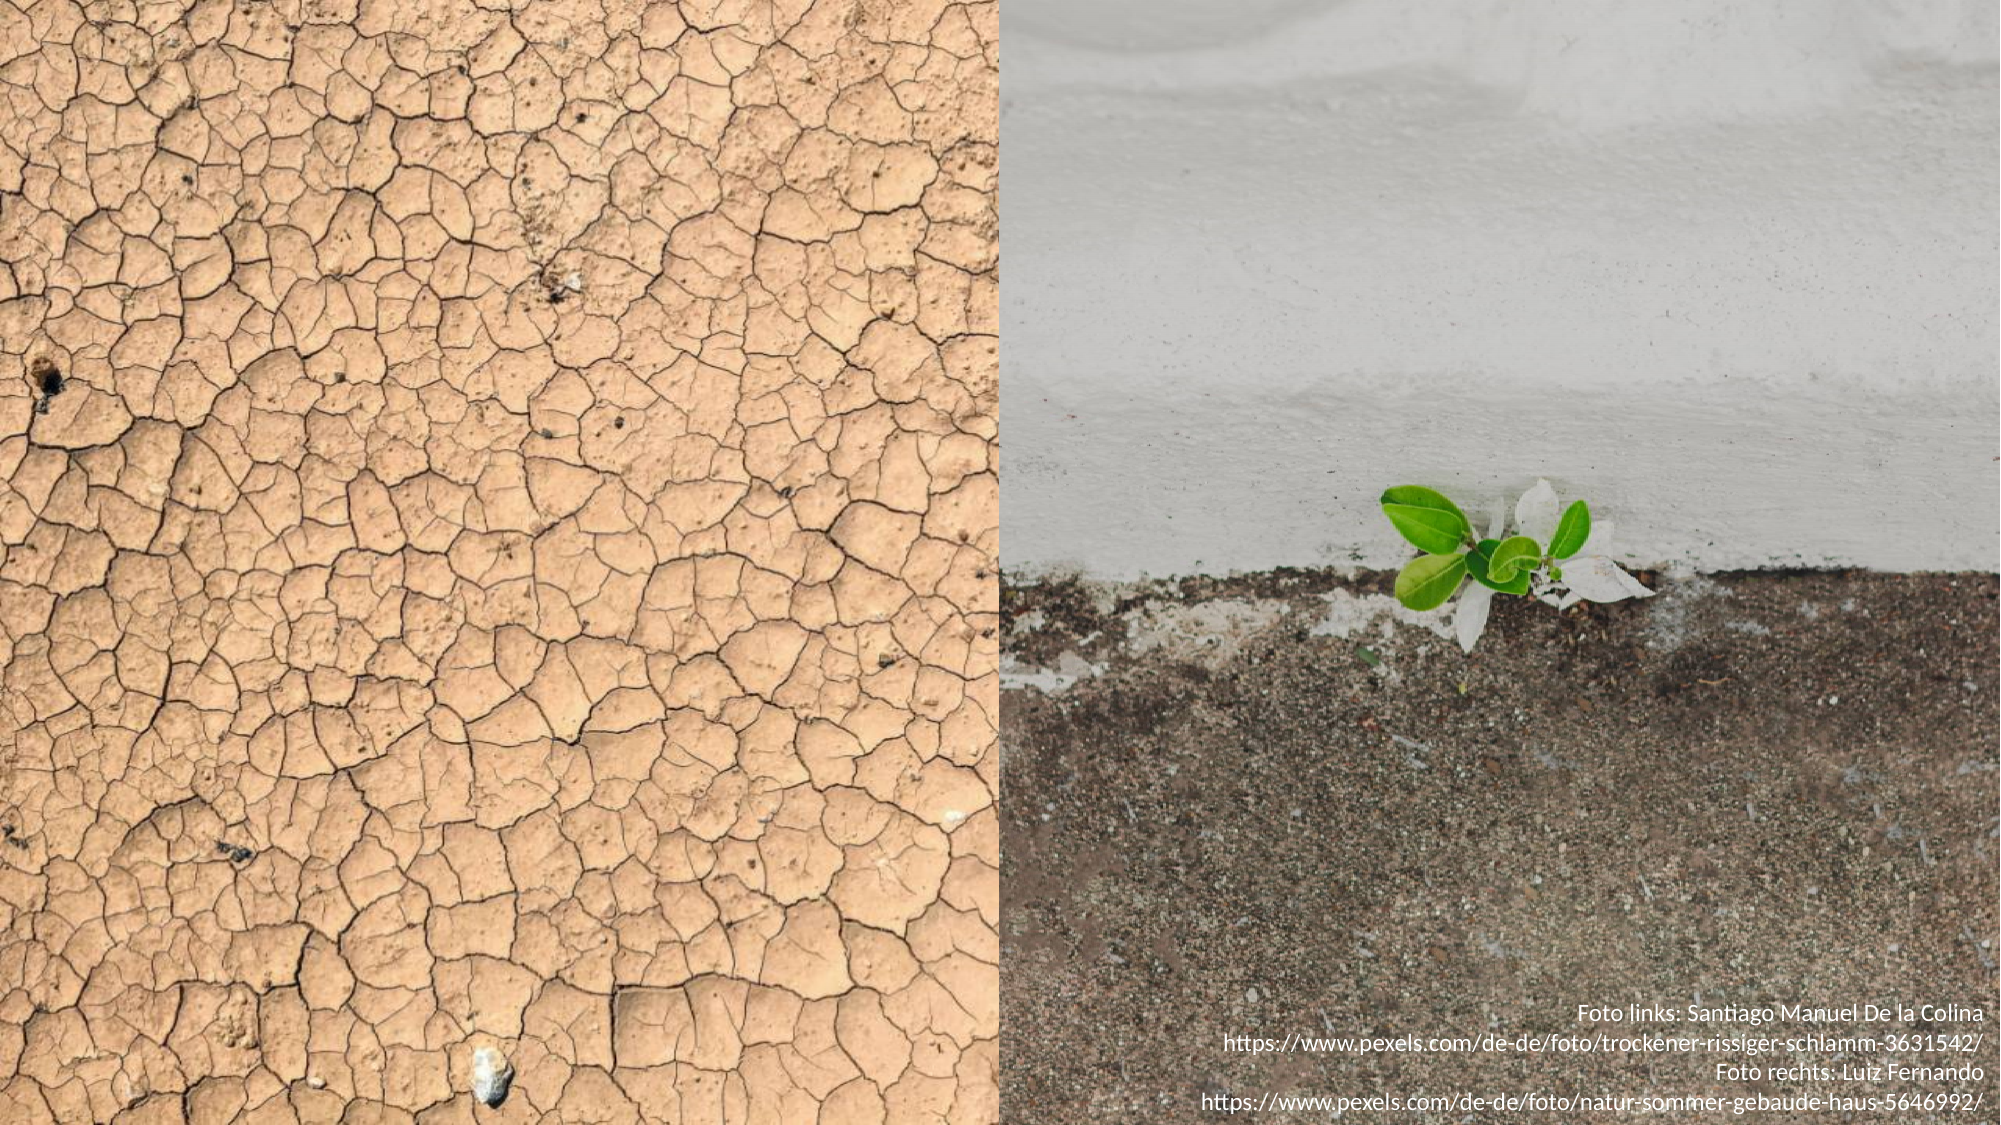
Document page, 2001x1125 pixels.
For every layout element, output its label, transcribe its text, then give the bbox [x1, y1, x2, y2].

text_box Foto links: Santiago Manuel De la Colina https://www.pexels.com/de-de/foto/trockener-rissiger-schlamm-3631542/ Foto rechts: Luiz Fernando https://www.pexels.com/de-de/foto/natur-sommer-gebaude-haus-5646992/ [1133, 988, 2000, 1124]
picture [0, 0, 2000, 1125]
